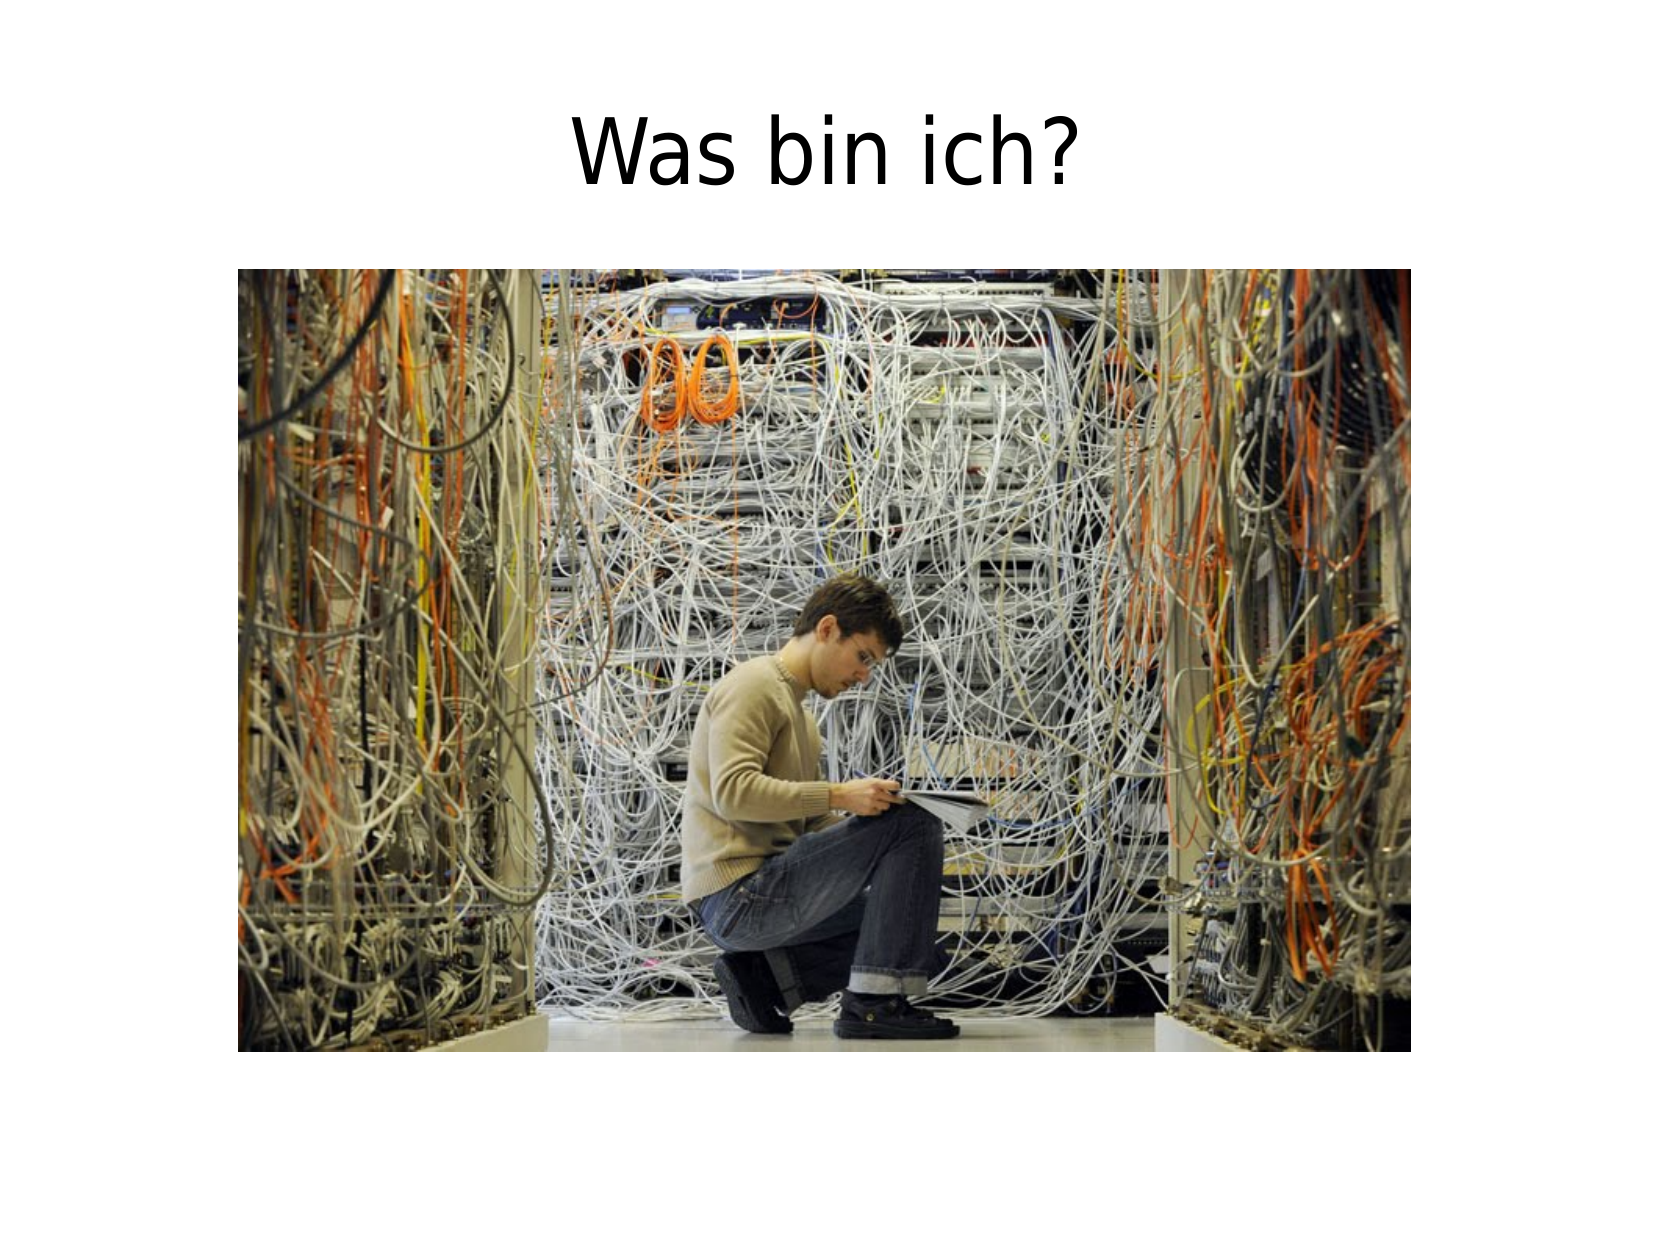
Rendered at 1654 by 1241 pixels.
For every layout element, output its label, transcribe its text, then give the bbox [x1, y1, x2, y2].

title Was bin ich? [82, 49, 1571, 257]
picture [238, 269, 1411, 1052]
